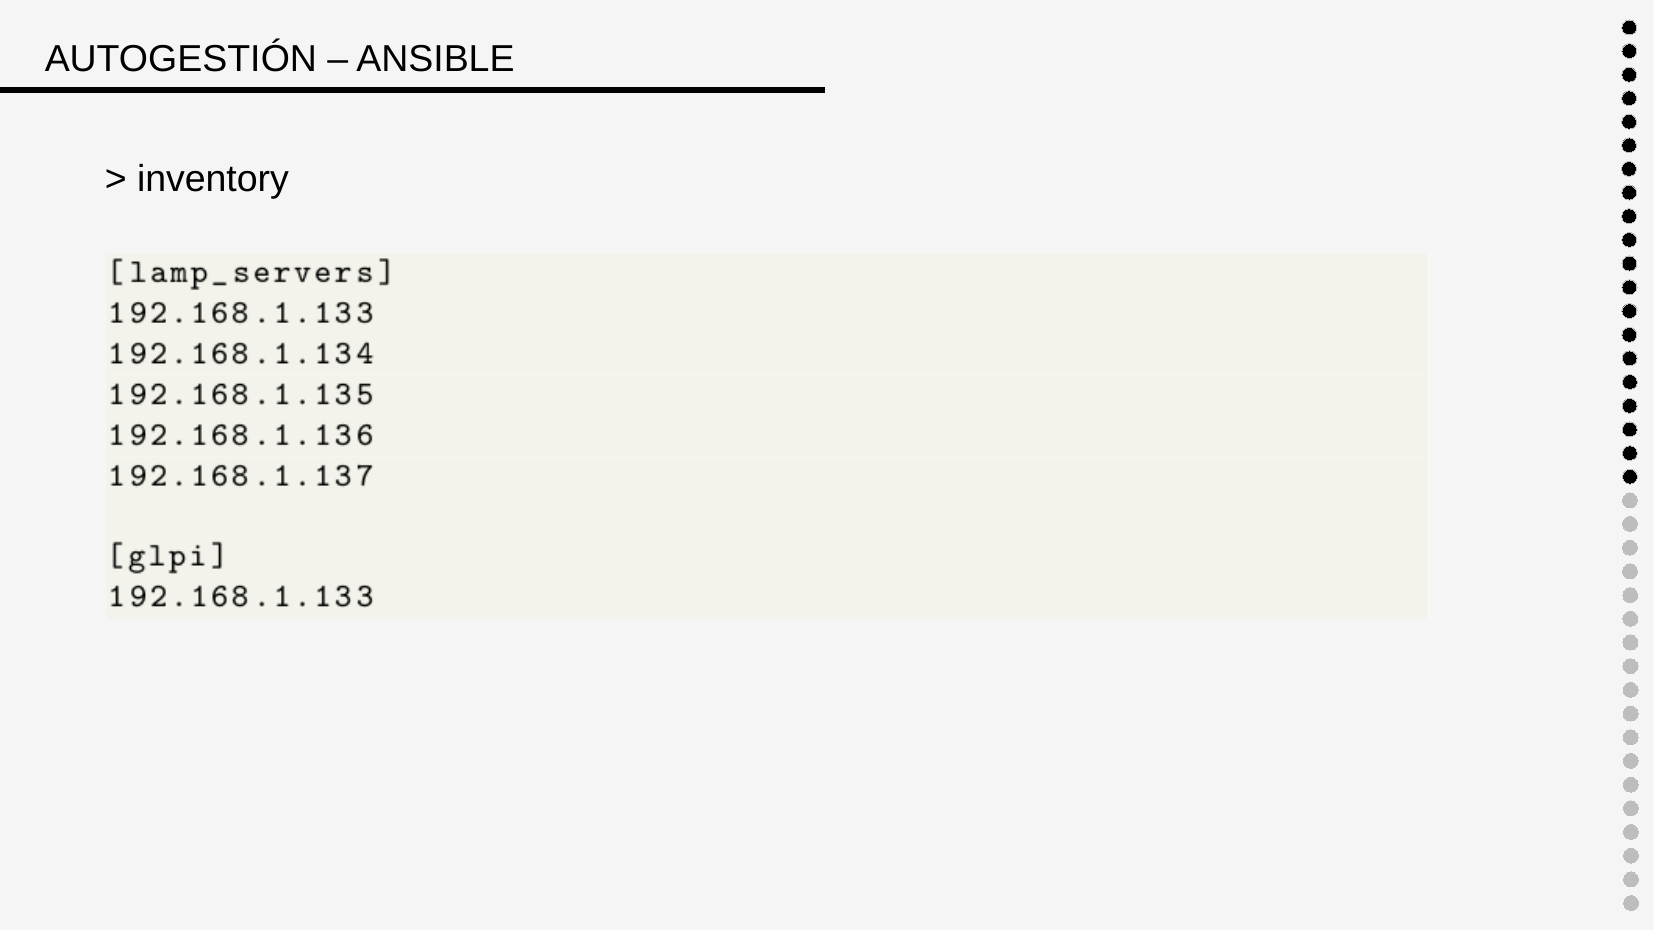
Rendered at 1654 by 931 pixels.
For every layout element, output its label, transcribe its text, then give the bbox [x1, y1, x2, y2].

text_box [1622, 540, 1638, 556]
text_box [1621, 327, 1637, 343]
text_box [1623, 777, 1639, 793]
text_box [1623, 706, 1639, 722]
text_box [1621, 43, 1637, 59]
text_box > inventory [90, 150, 1111, 417]
text_box [1622, 634, 1638, 651]
text_box [1623, 800, 1639, 816]
text_box [1621, 19, 1637, 35]
text_box [1623, 848, 1639, 864]
text_box [1621, 161, 1637, 177]
text_box [1622, 421, 1638, 437]
text_box [1622, 350, 1638, 366]
text_box [1621, 184, 1637, 201]
text_box [1621, 208, 1637, 224]
text_box [1623, 895, 1639, 911]
text_box [1623, 824, 1639, 840]
text_box [1623, 753, 1639, 769]
text_box [1621, 137, 1637, 153]
text_box [1622, 516, 1638, 532]
text_box [1621, 279, 1638, 295]
text_box [1621, 90, 1637, 106]
text_box [1622, 398, 1638, 414]
text_box AUTOGESTIÓN – ANSIBLE [30, 30, 826, 129]
picture [105, 254, 1430, 620]
text_box [1623, 871, 1639, 887]
text_box [1622, 587, 1638, 603]
text_box [1621, 303, 1638, 319]
text_box [1622, 658, 1639, 674]
text_box [1621, 114, 1637, 130]
text_box [1622, 492, 1638, 508]
text_box [1623, 682, 1639, 698]
text_box [1622, 611, 1638, 627]
text_box [1622, 374, 1638, 390]
text_box [1623, 729, 1639, 745]
text_box [1622, 563, 1638, 579]
text_box [1622, 469, 1638, 485]
text_box [1621, 255, 1637, 272]
text_box [1621, 232, 1637, 248]
text_box [1621, 67, 1637, 83]
text_box [1622, 445, 1638, 461]
